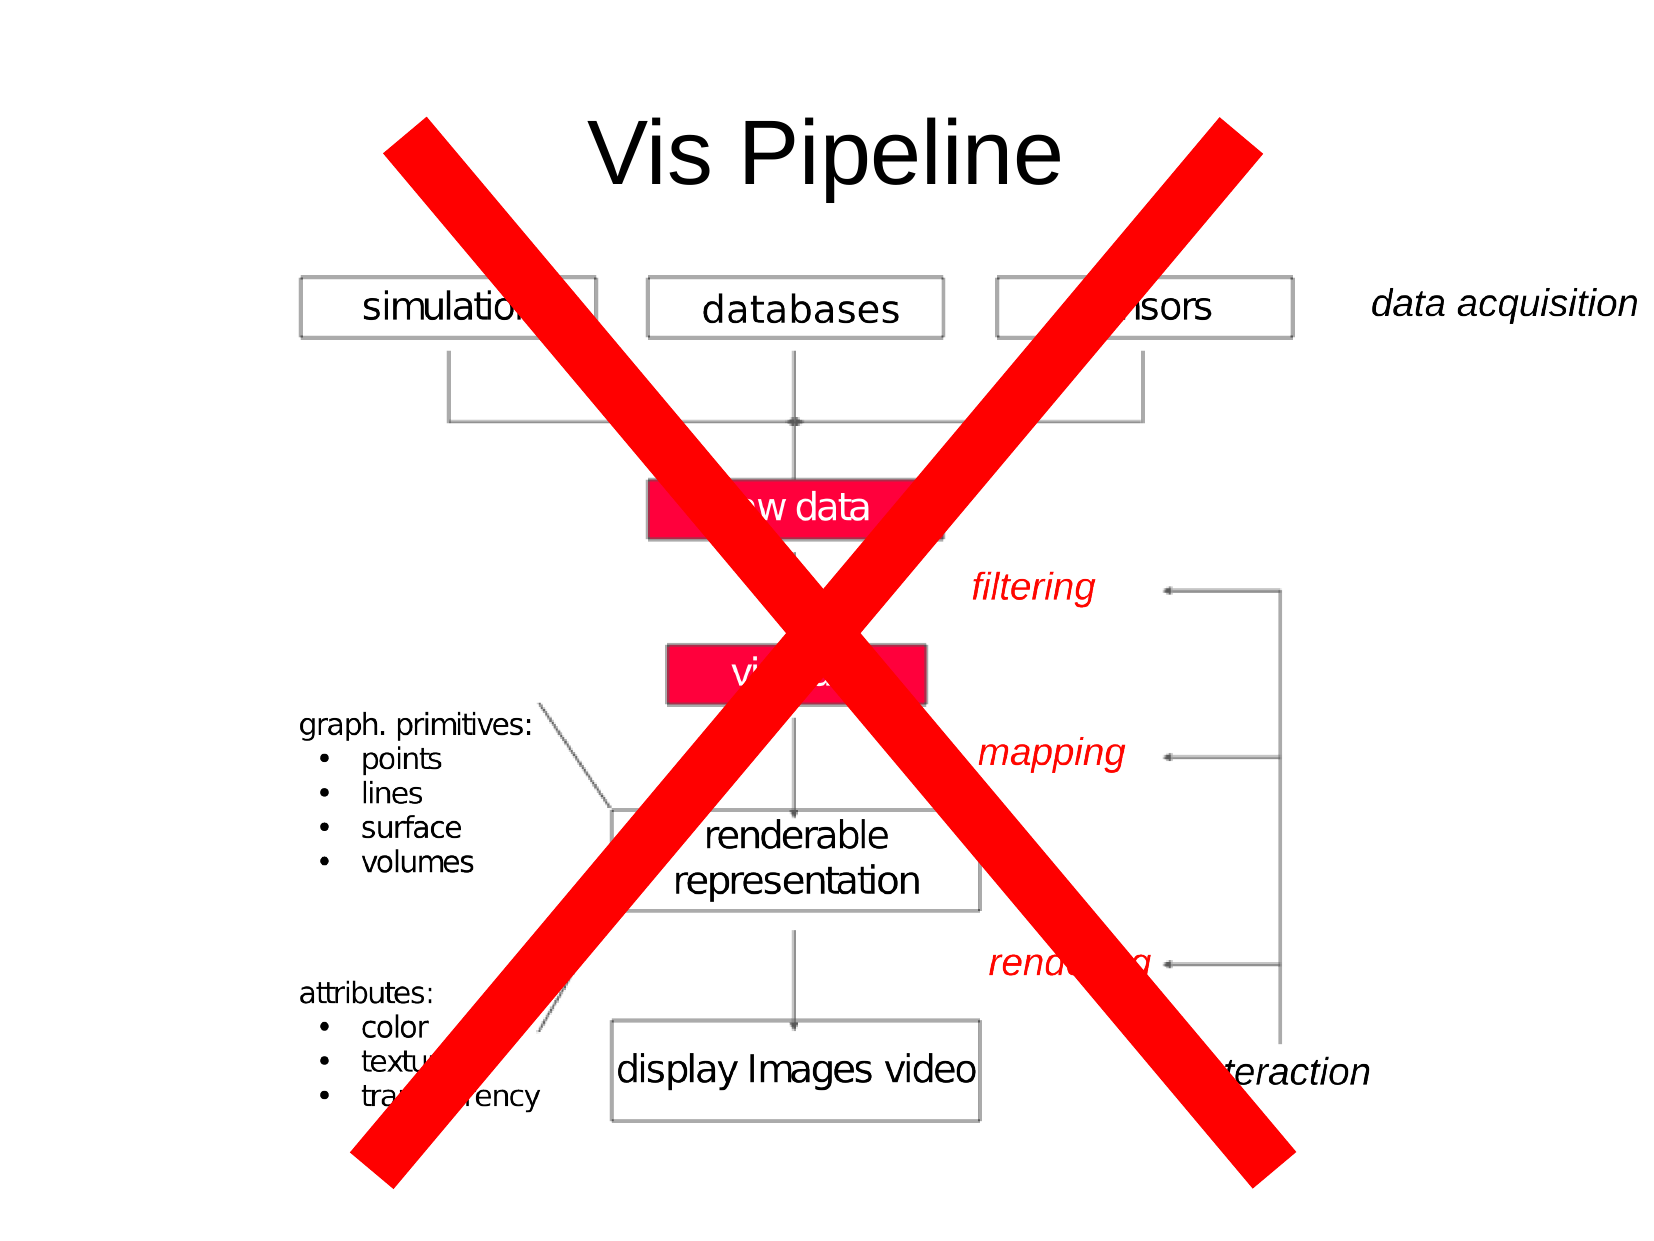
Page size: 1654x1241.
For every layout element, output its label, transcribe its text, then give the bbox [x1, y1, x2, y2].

picture [561, 275, 1086, 588]
title Vis Pipeline [82, 49, 1571, 257]
picture [294, 275, 785, 1123]
picture [450, 679, 1196, 1123]
picture [862, 275, 1653, 1123]
